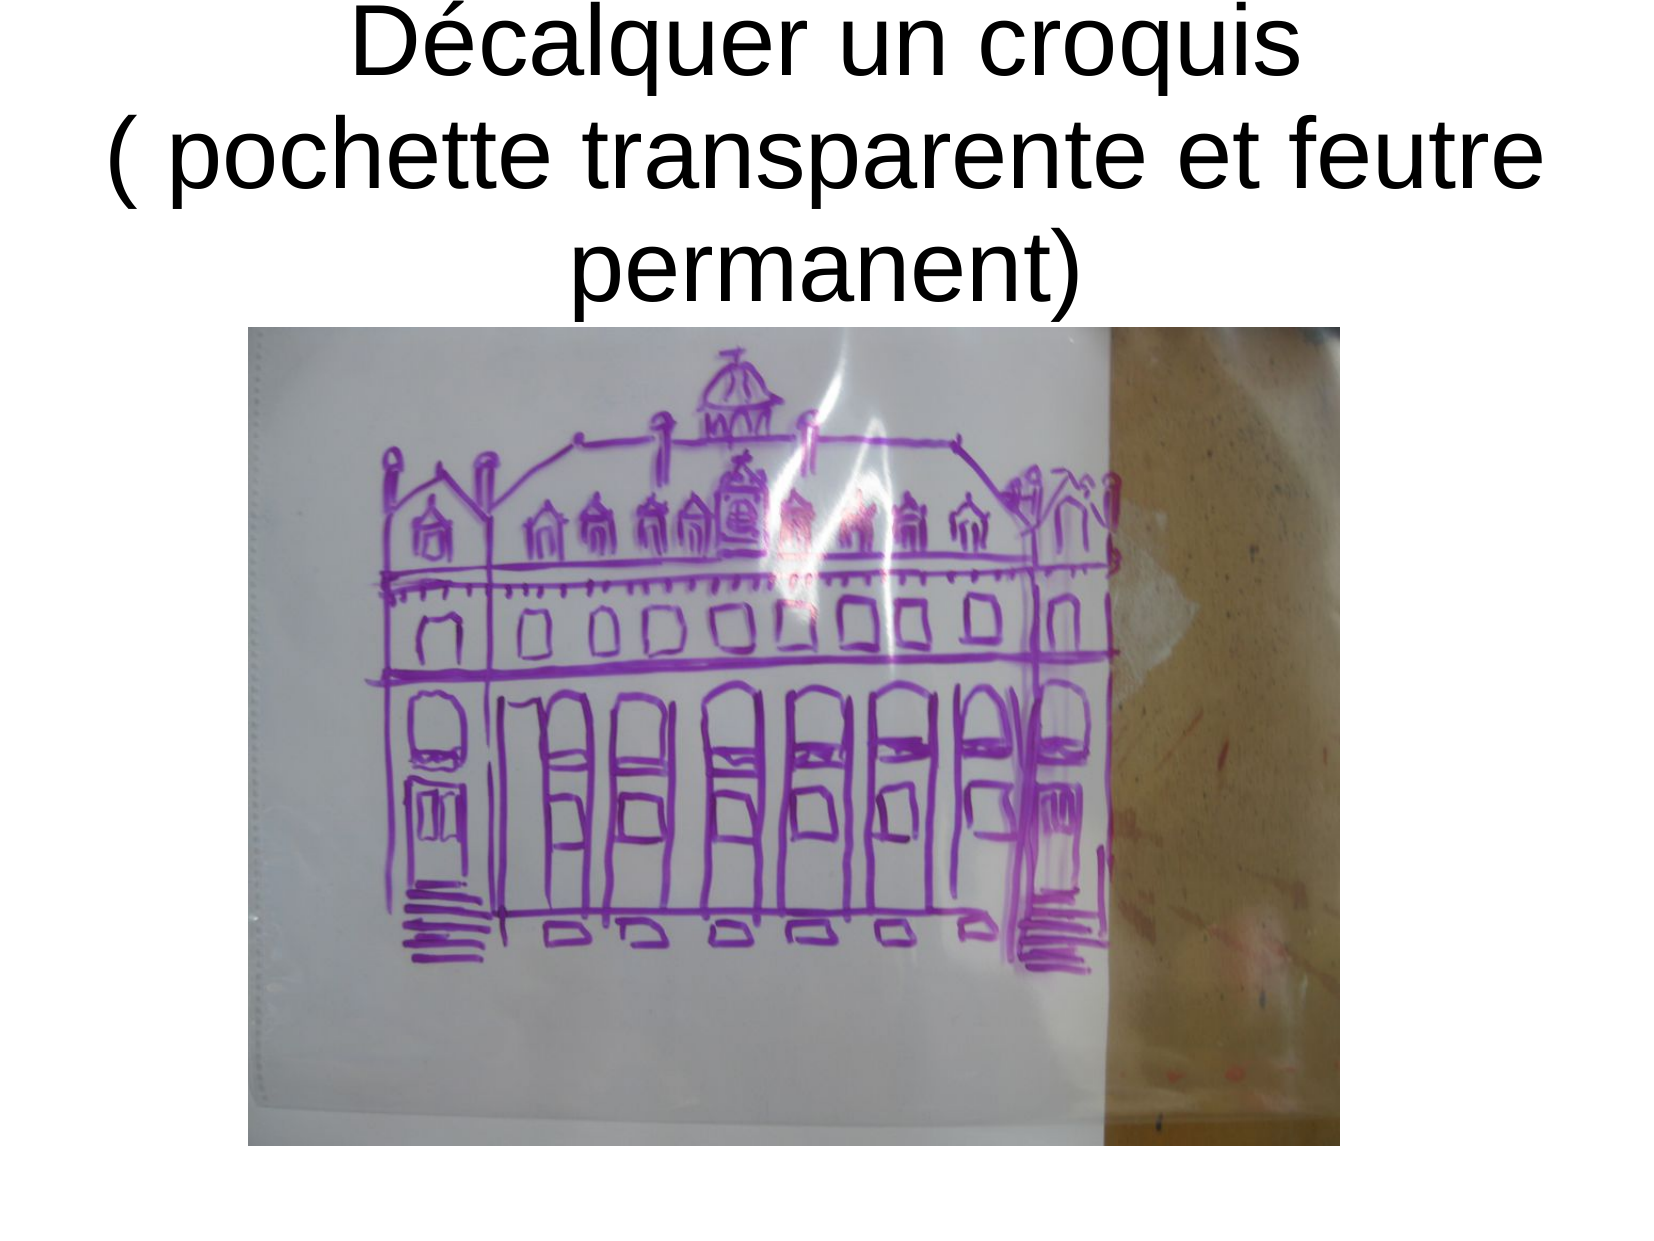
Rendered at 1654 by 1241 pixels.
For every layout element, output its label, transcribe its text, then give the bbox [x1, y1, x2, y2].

title Décalquer un croquis ( pochette transparente et feutre permanent) [82, 0, 1571, 323]
picture [248, 327, 1340, 1146]
